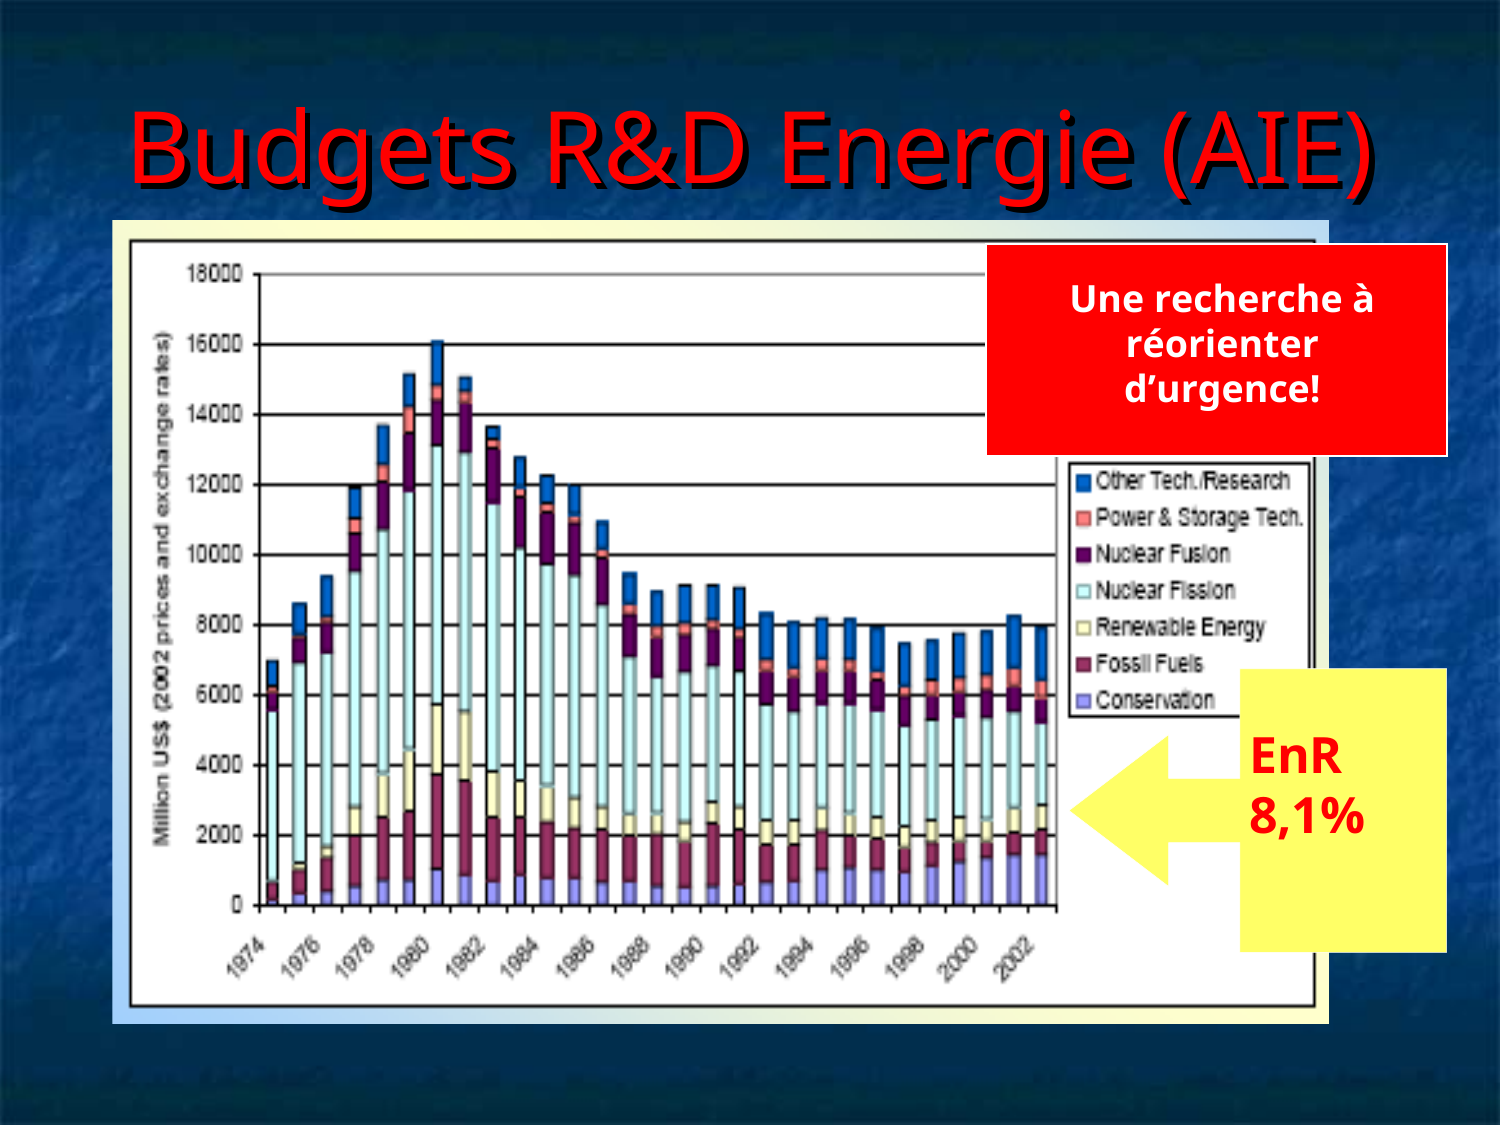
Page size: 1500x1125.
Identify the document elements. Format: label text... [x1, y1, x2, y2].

picture [0, 0, 1500, 1125]
text_box Budgets R&D Energie (AIE) [75, 31, 1426, 257]
text_box [1069, 734, 1234, 887]
text_box Une recherche à réorienter d’urgence! [1009, 267, 1436, 418]
text_box [1239, 668, 1447, 953]
text_box EnR 8,1% [1234, 716, 1436, 943]
text_box [986, 243, 1447, 457]
